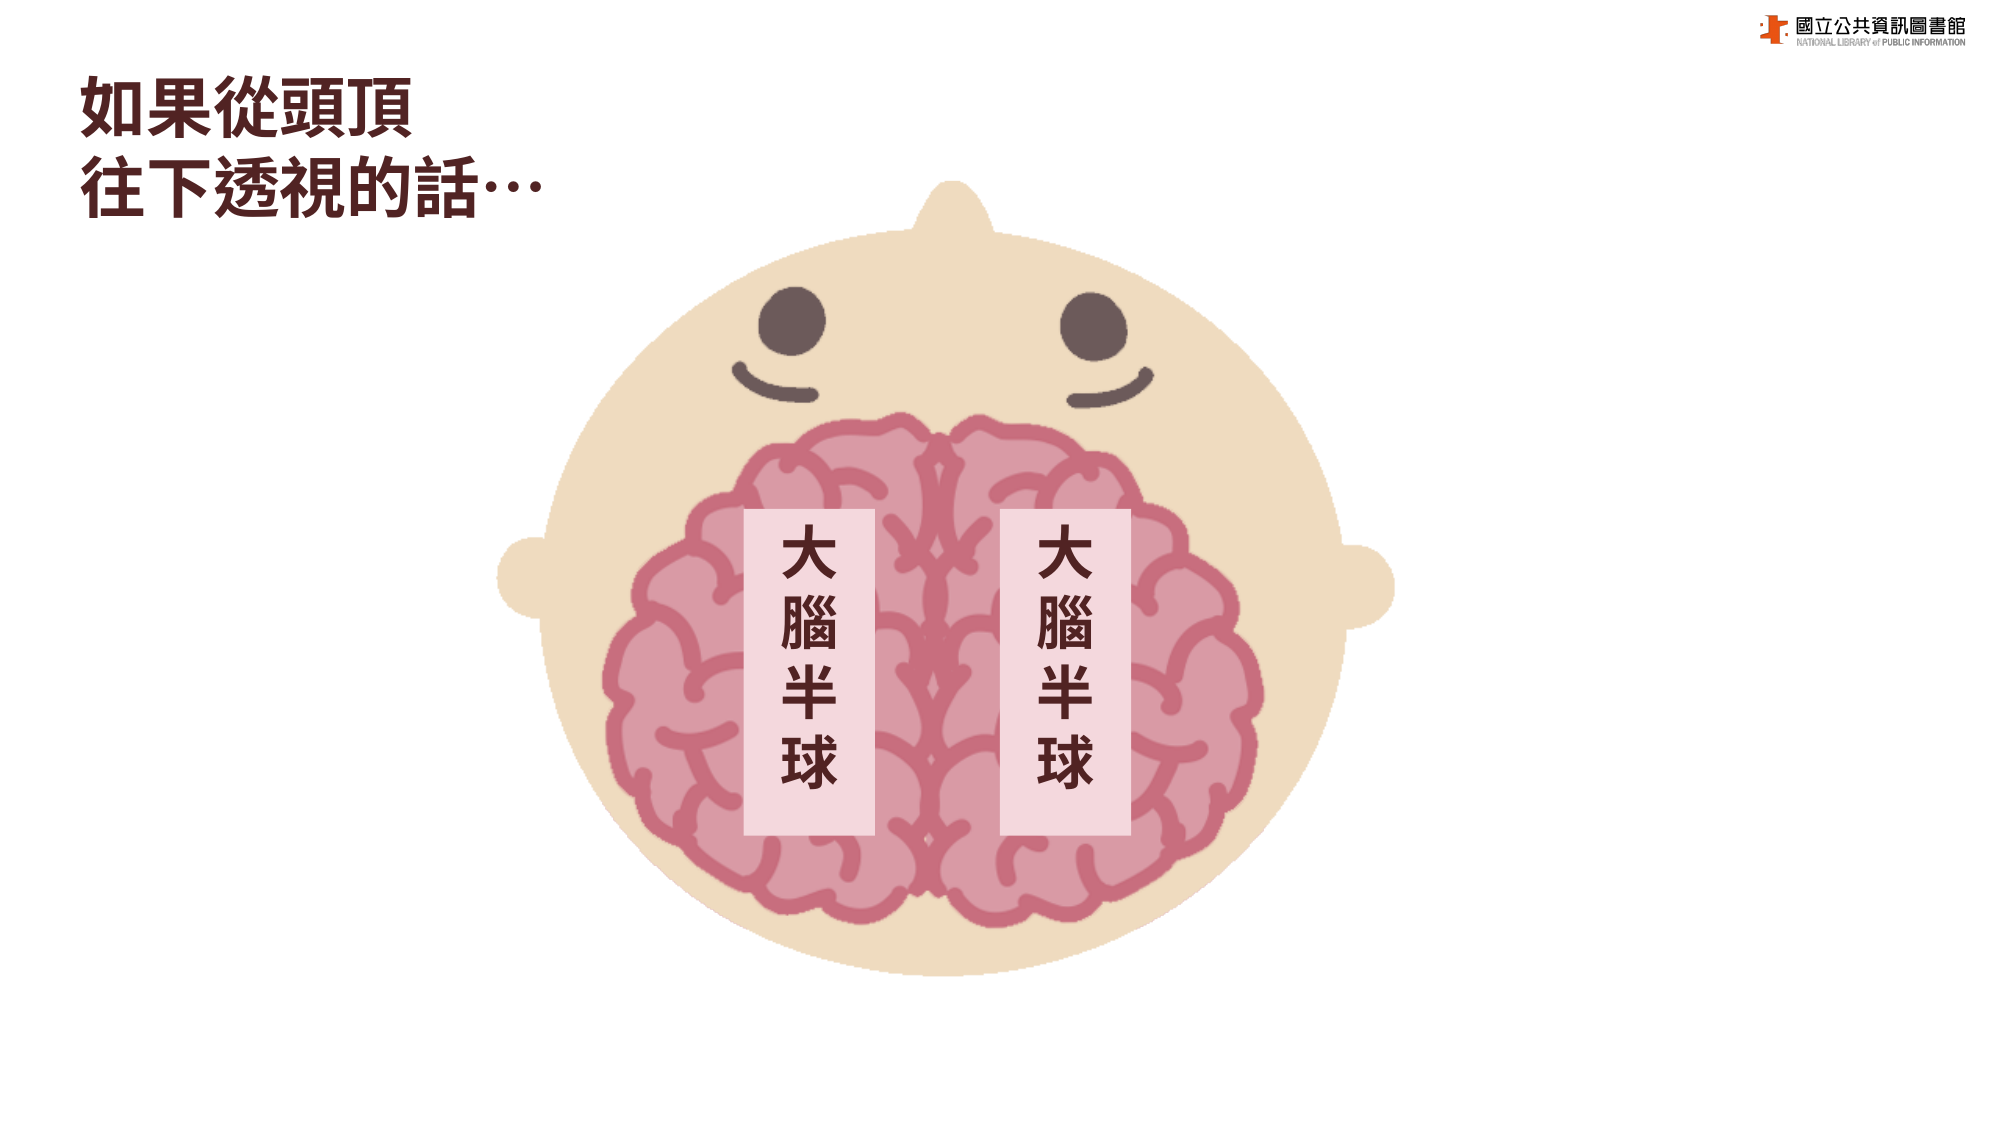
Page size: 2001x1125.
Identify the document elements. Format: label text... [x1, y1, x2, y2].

text_box 大腦半球 [999, 508, 1132, 836]
text_box 大腦半球 [743, 508, 875, 836]
picture [7, 23, 2000, 1125]
text_box 如果從頭頂 往下透視的話… [64, 58, 594, 236]
